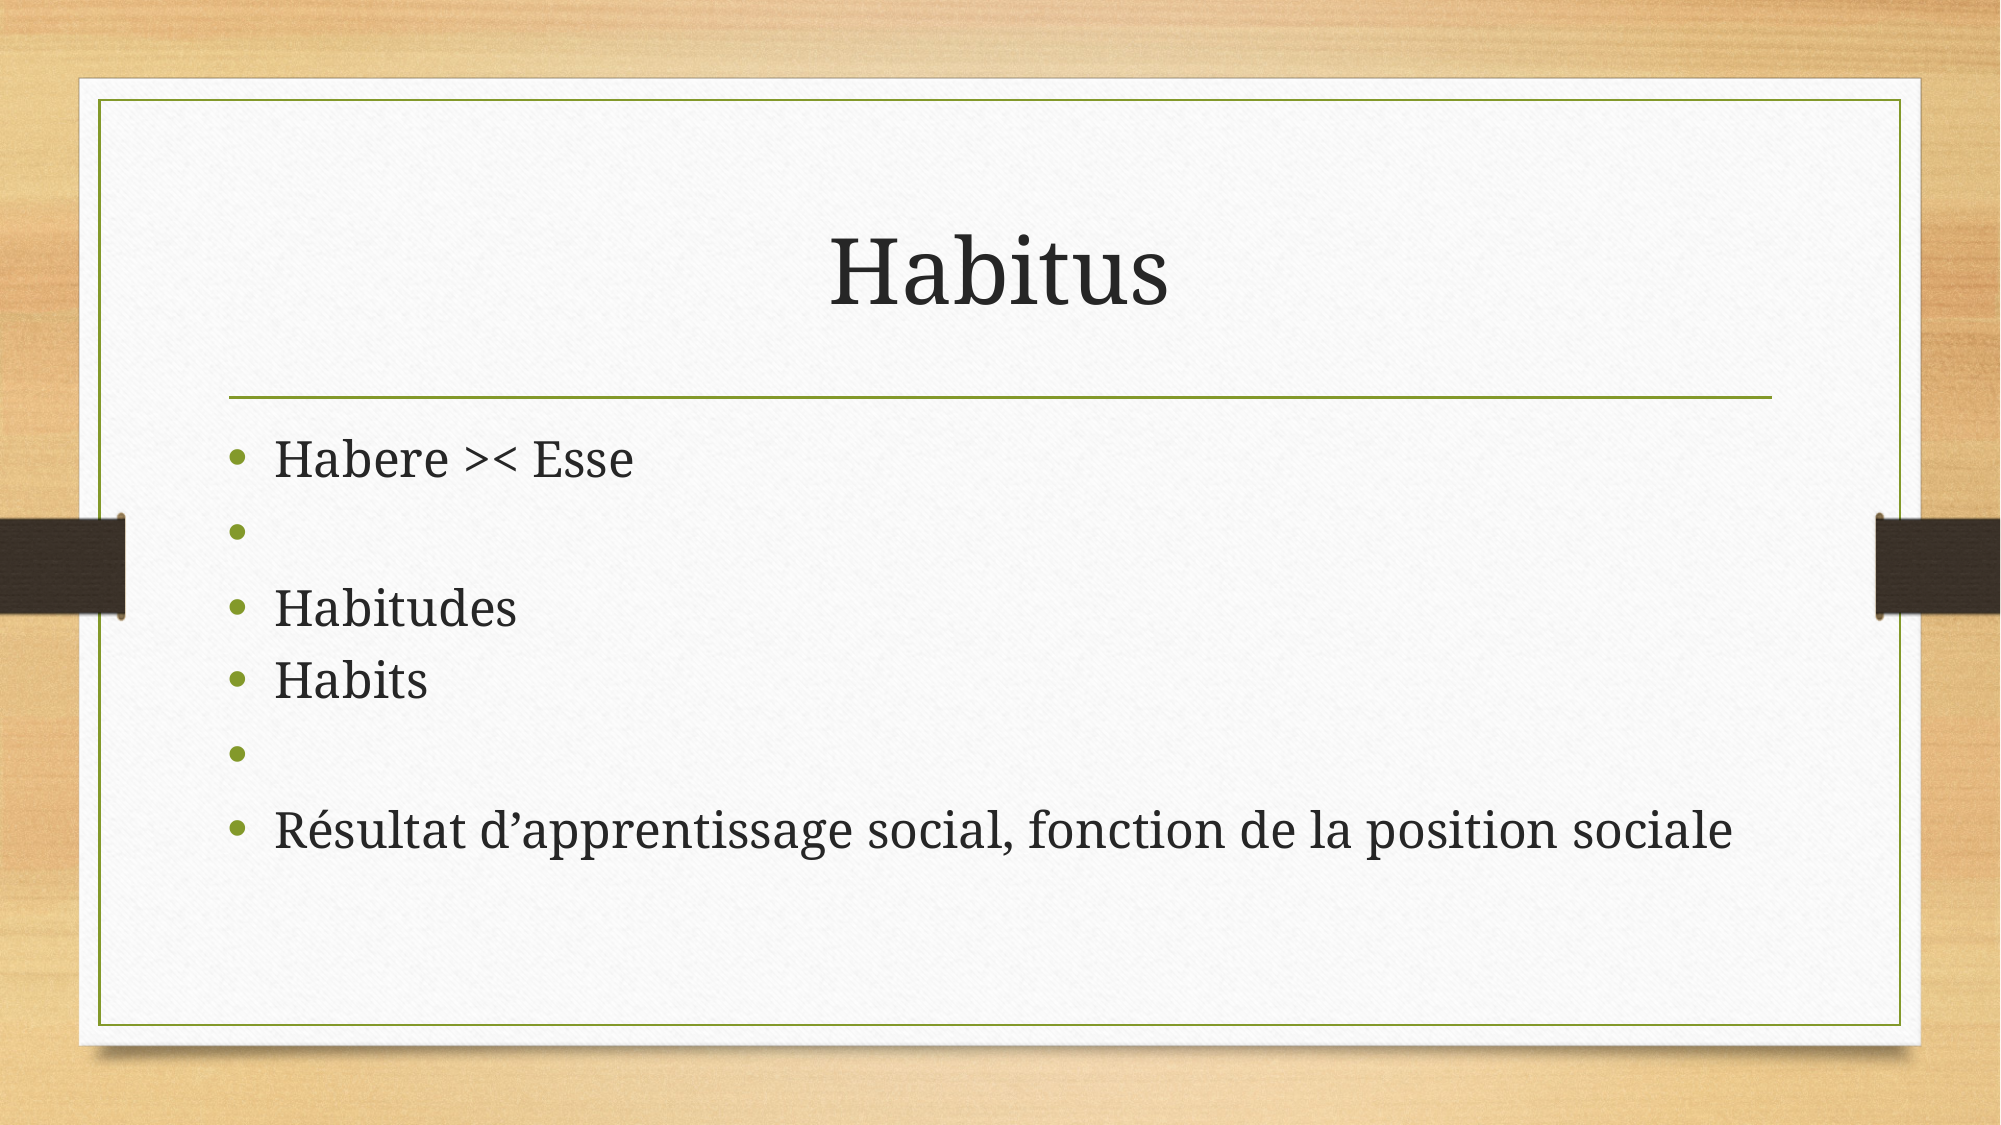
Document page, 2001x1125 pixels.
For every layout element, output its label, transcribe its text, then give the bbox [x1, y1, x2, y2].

title Habitus [212, 161, 1788, 376]
list Habere >< Esse Habitudes Habits Résultat d’apprentissage social, fonction de la position sociale [212, 419, 1788, 964]
